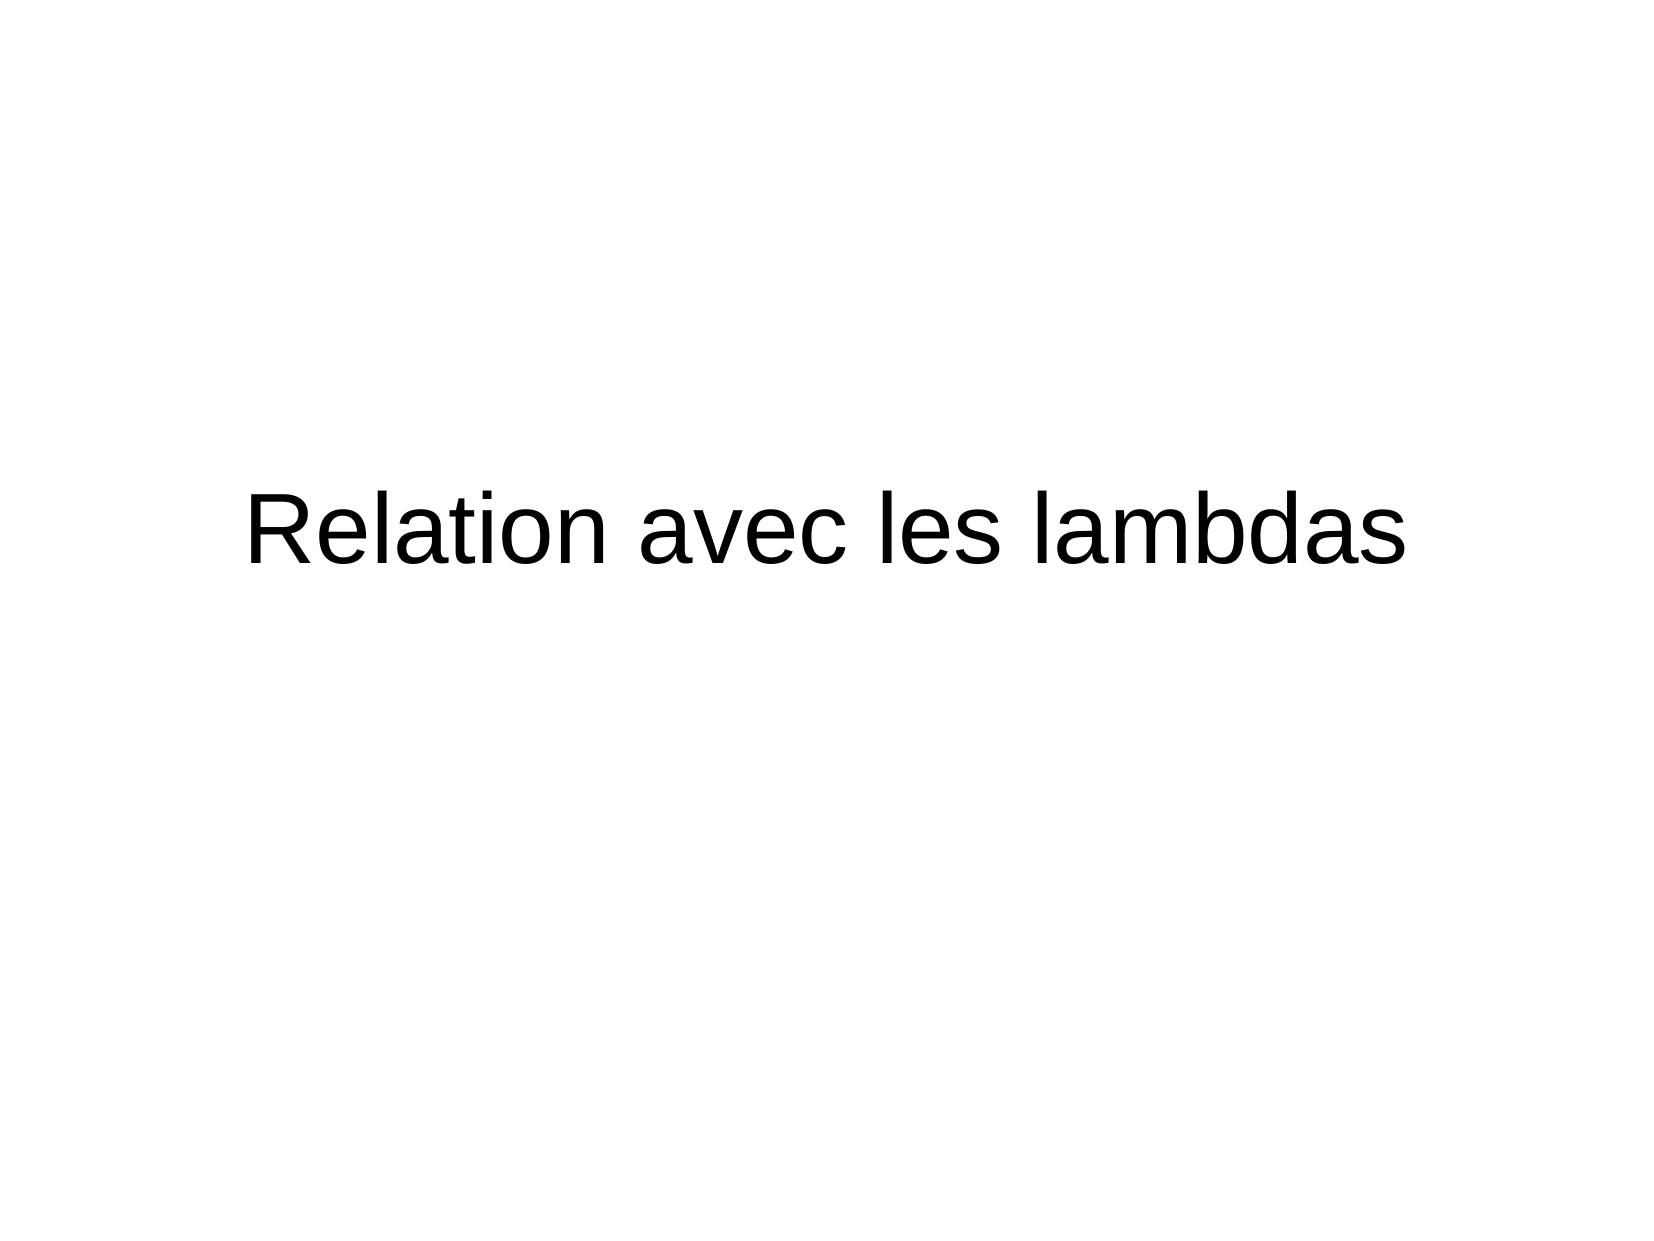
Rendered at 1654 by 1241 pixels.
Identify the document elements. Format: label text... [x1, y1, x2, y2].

subtitle Relation avec les lambdas [82, 49, 1571, 1010]
